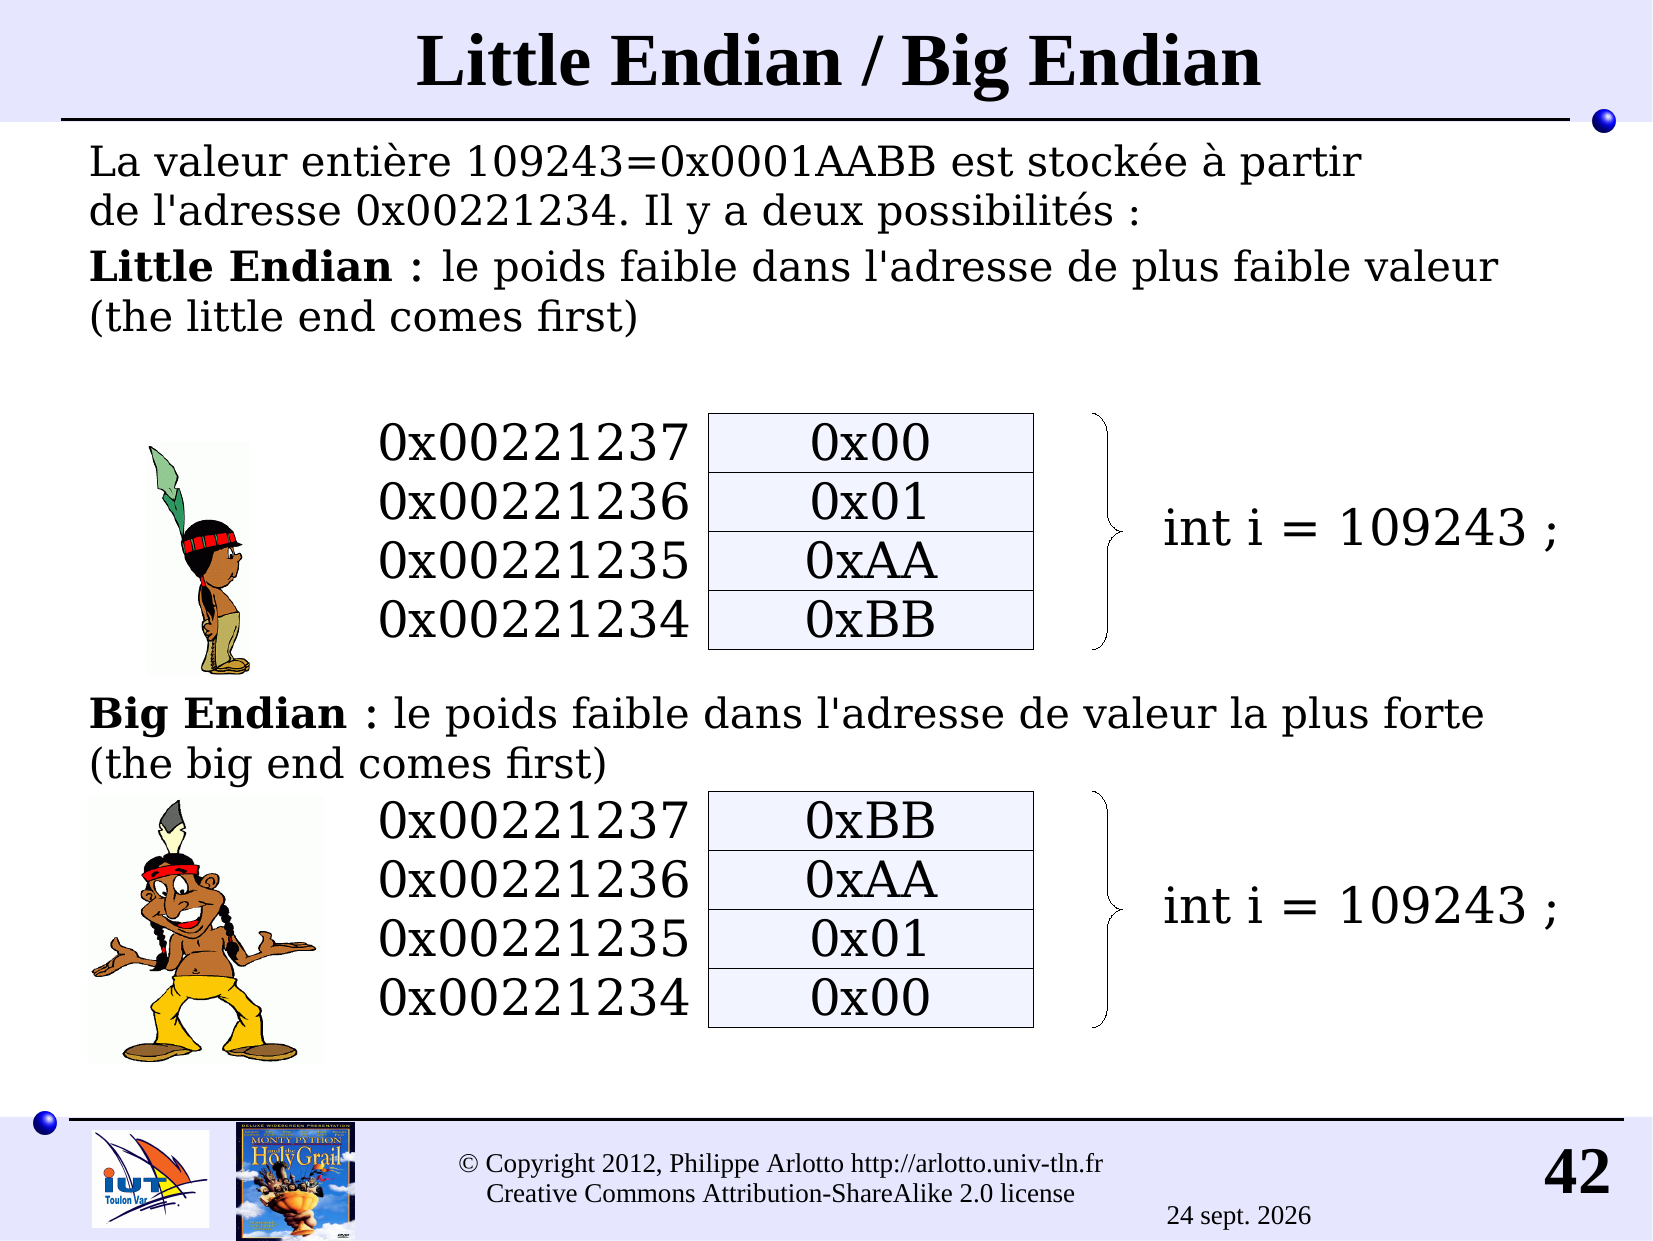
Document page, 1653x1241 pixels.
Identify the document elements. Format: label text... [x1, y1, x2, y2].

text_box 0x00221237 [371, 413, 697, 473]
text_box 0xBB [708, 590, 1034, 650]
text_box 0x00221236 [371, 851, 697, 910]
text_box 0xAA [708, 531, 1034, 590]
text_box 0xBB [708, 791, 1034, 850]
text_box 0x00221235 [371, 910, 697, 969]
text_box 0x00221235 [371, 532, 697, 591]
text_box int i = 109243 ; [1163, 877, 1562, 936]
picture [147, 442, 250, 675]
text_box 0x00 [708, 968, 1034, 1028]
text_box 0x00221236 [371, 473, 697, 532]
picture [236, 1138, 355, 1241]
text_box 0x01 [708, 909, 1034, 968]
text_box int i = 109243 ; [1163, 499, 1561, 558]
text_box 0x00221234 [371, 969, 697, 1028]
text_box 0xAA [708, 850, 1034, 909]
title Little Endian / Big Endian [95, 14, 1585, 107]
text_box 0x00221237 [371, 791, 697, 851]
picture [88, 796, 324, 1063]
text_box La valeur entière 109243=0x0001AABB est stockée à partir de l'adresse 0x00221234. Il y a deux possibilités : Little Endian : le poids faible dans l'adresse de plus faible valeur (the little end comes first) Big Endian : le poids faible dans l'adresse de valeur la plus forte (the big end comes first) [88, 138, 1613, 1138]
